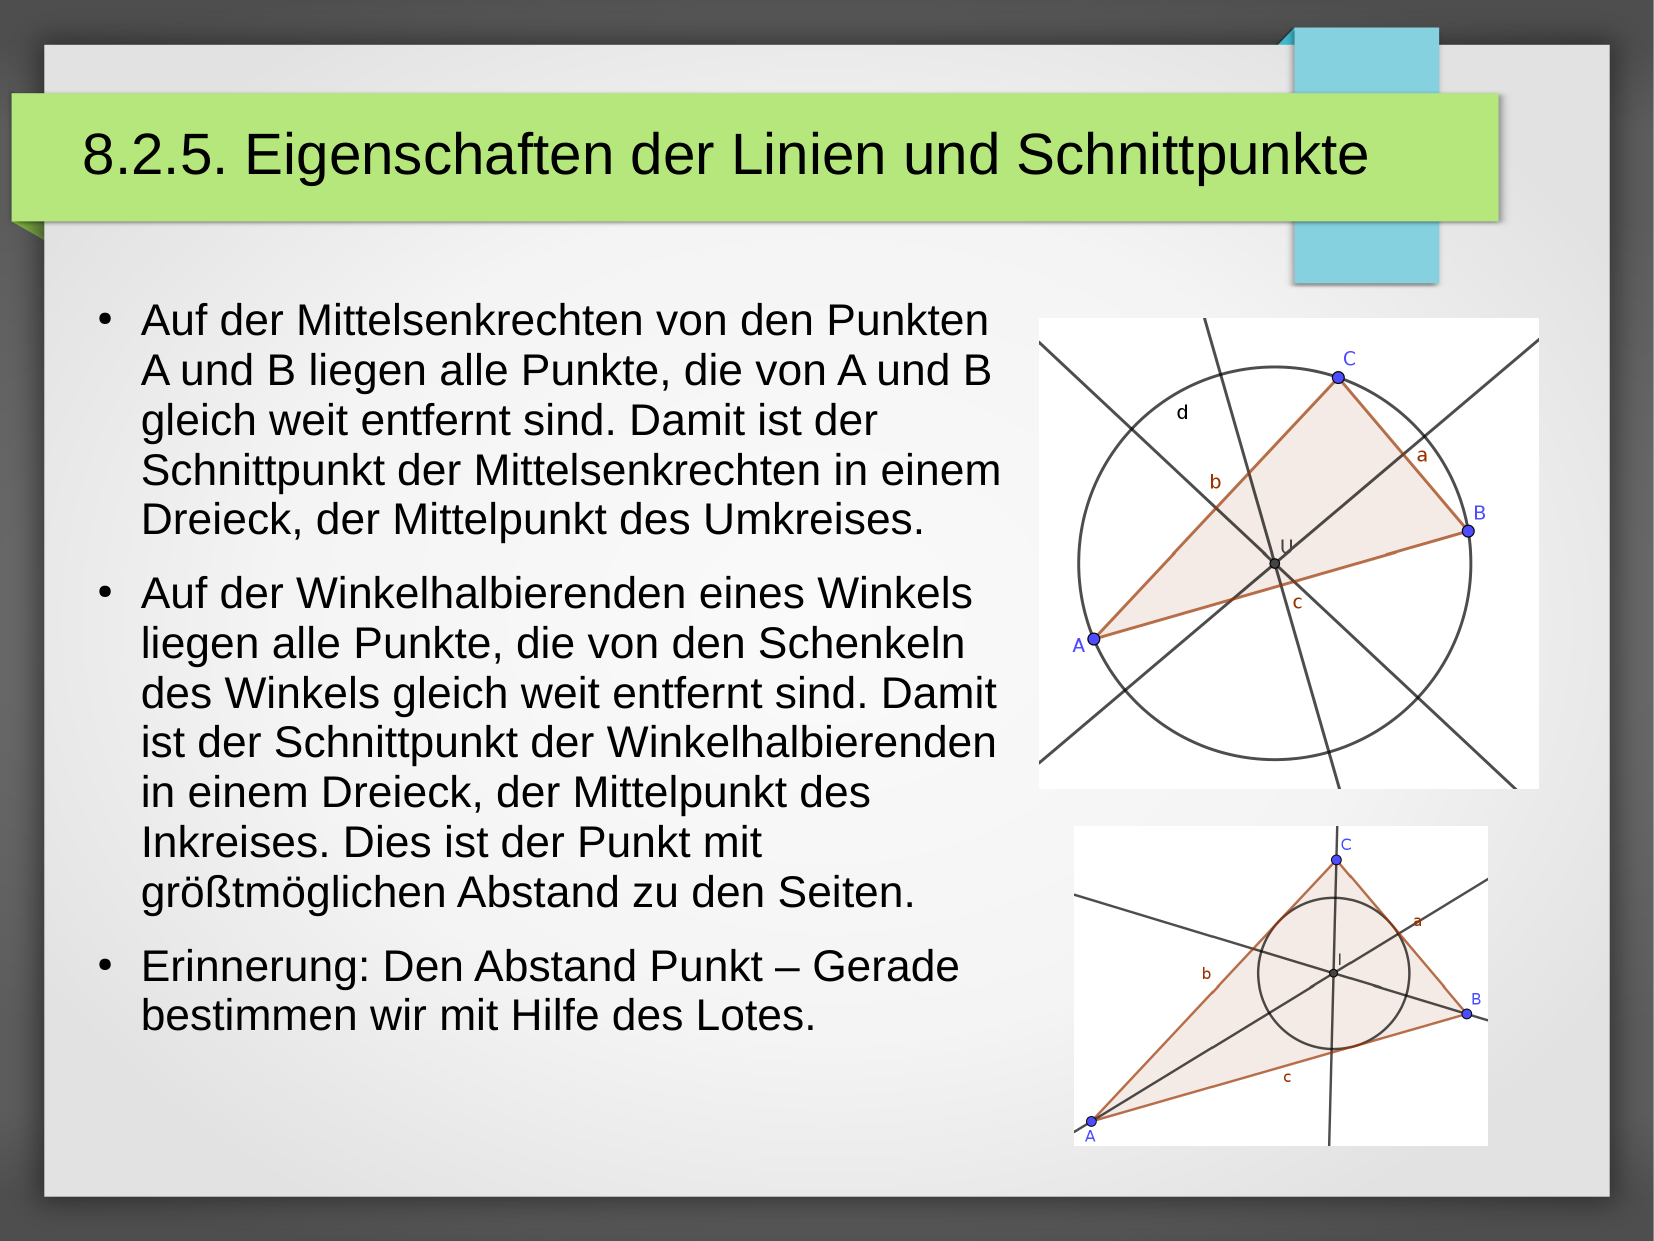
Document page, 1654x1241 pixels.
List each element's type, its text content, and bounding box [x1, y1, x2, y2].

title 8.2.5. Eigenschaften der Linien und Schnittpunkte [82, 69, 1501, 238]
picture [0, 0, 1654, 1241]
list Auf der Mittelsenkrechten von den Punkten A und B liegen alle Punkte, die von A und B gleich weit entfernt sind. Damit ist der Schnittpunkt der Mittelsenkrechten in einem Dreieck, der Mittelpunkt des Umkreises. Auf der Winkelhalbierenden eines Winkels liegen alle Punkte, die von den Schenkeln des Winkels gleich weit entfernt sind. Damit ist der Schnittpunkt der Winkelhalbierenden in einem Dreieck, der Mittelpunkt des Inkreises. Dies ist der Punkt mit größtmöglichen Abstand zu den Seiten. Erinnerung: Den Abstand Punkt – Gerade bestimmen wir mit Hilfe des Lotes. [82, 295, 1004, 1146]
